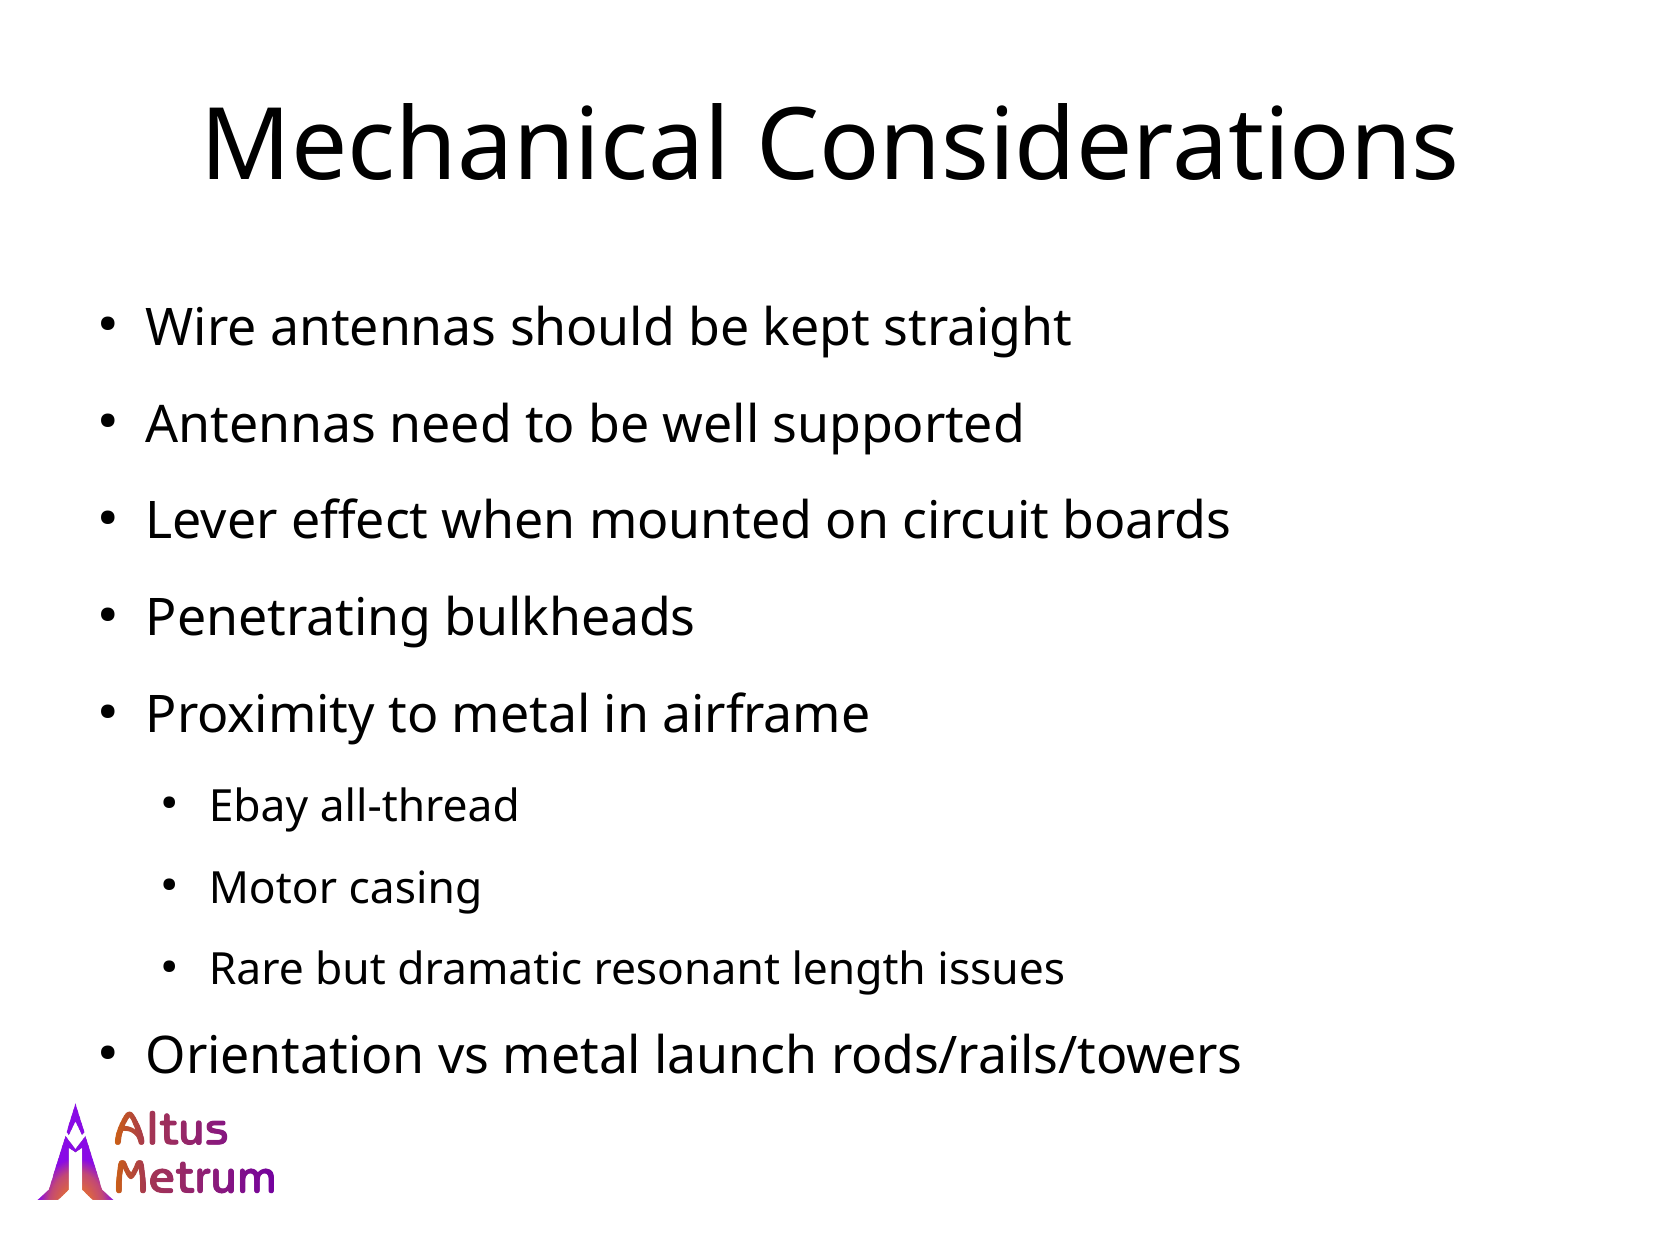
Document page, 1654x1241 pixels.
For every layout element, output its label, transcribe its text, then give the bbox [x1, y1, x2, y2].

title Mechanical Considerations [86, 55, 1576, 226]
picture [37, 1103, 274, 1200]
list Wire antennas should be kept straight Antennas need to be well supported Lever effect when mounted on circuit boards Penetrating bulkheads Proximity to metal in airframe Ebay all-thread Motor casing Rare but dramatic resonant length issues Orientation vs metal launch rods/rails/towers [82, 290, 1571, 1094]
